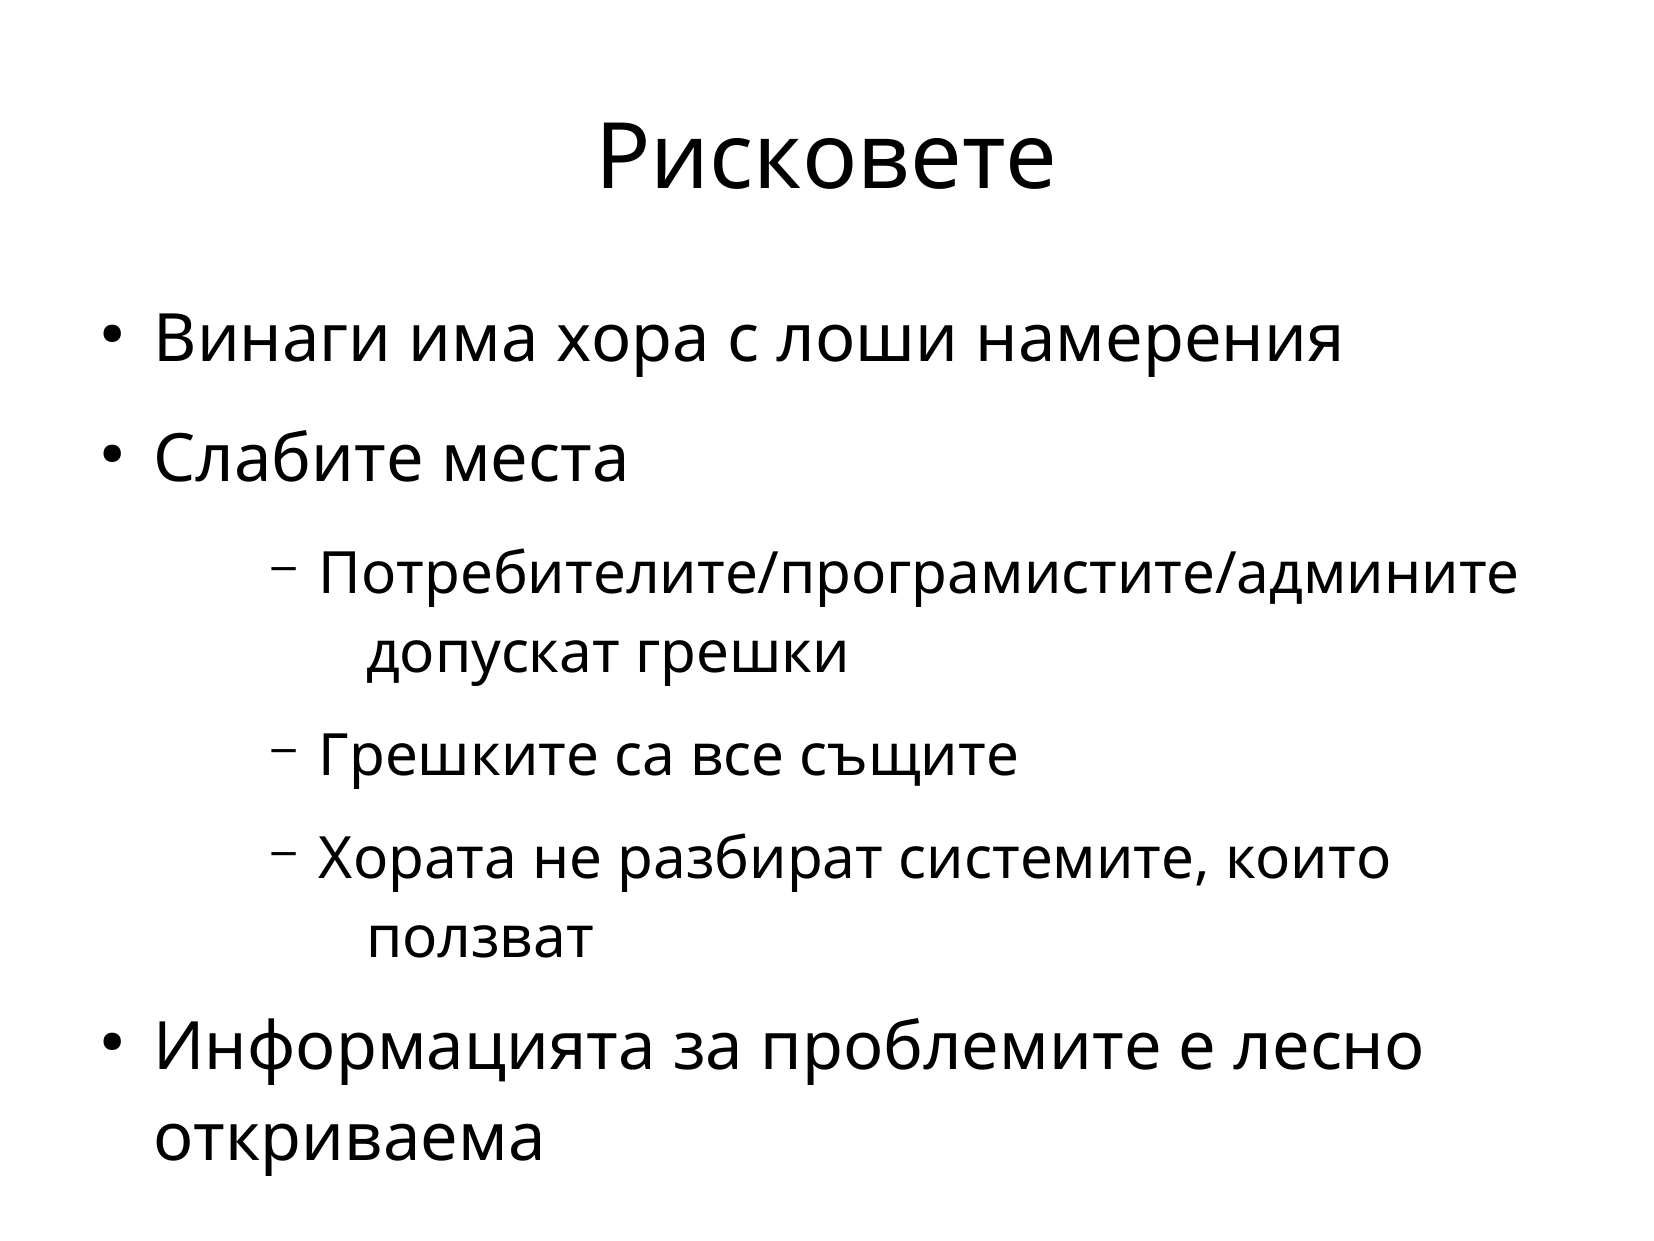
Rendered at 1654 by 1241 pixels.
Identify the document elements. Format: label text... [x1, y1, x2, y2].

title Рисковете [82, 49, 1571, 257]
list Винаги има хора с лоши намерения Слабите места Потребителите/програмистите/админите допускат грешки Грешките са все същите Хората не разбират системите, които ползват Информацията за проблемите е лесно откриваема [82, 290, 1571, 1109]
